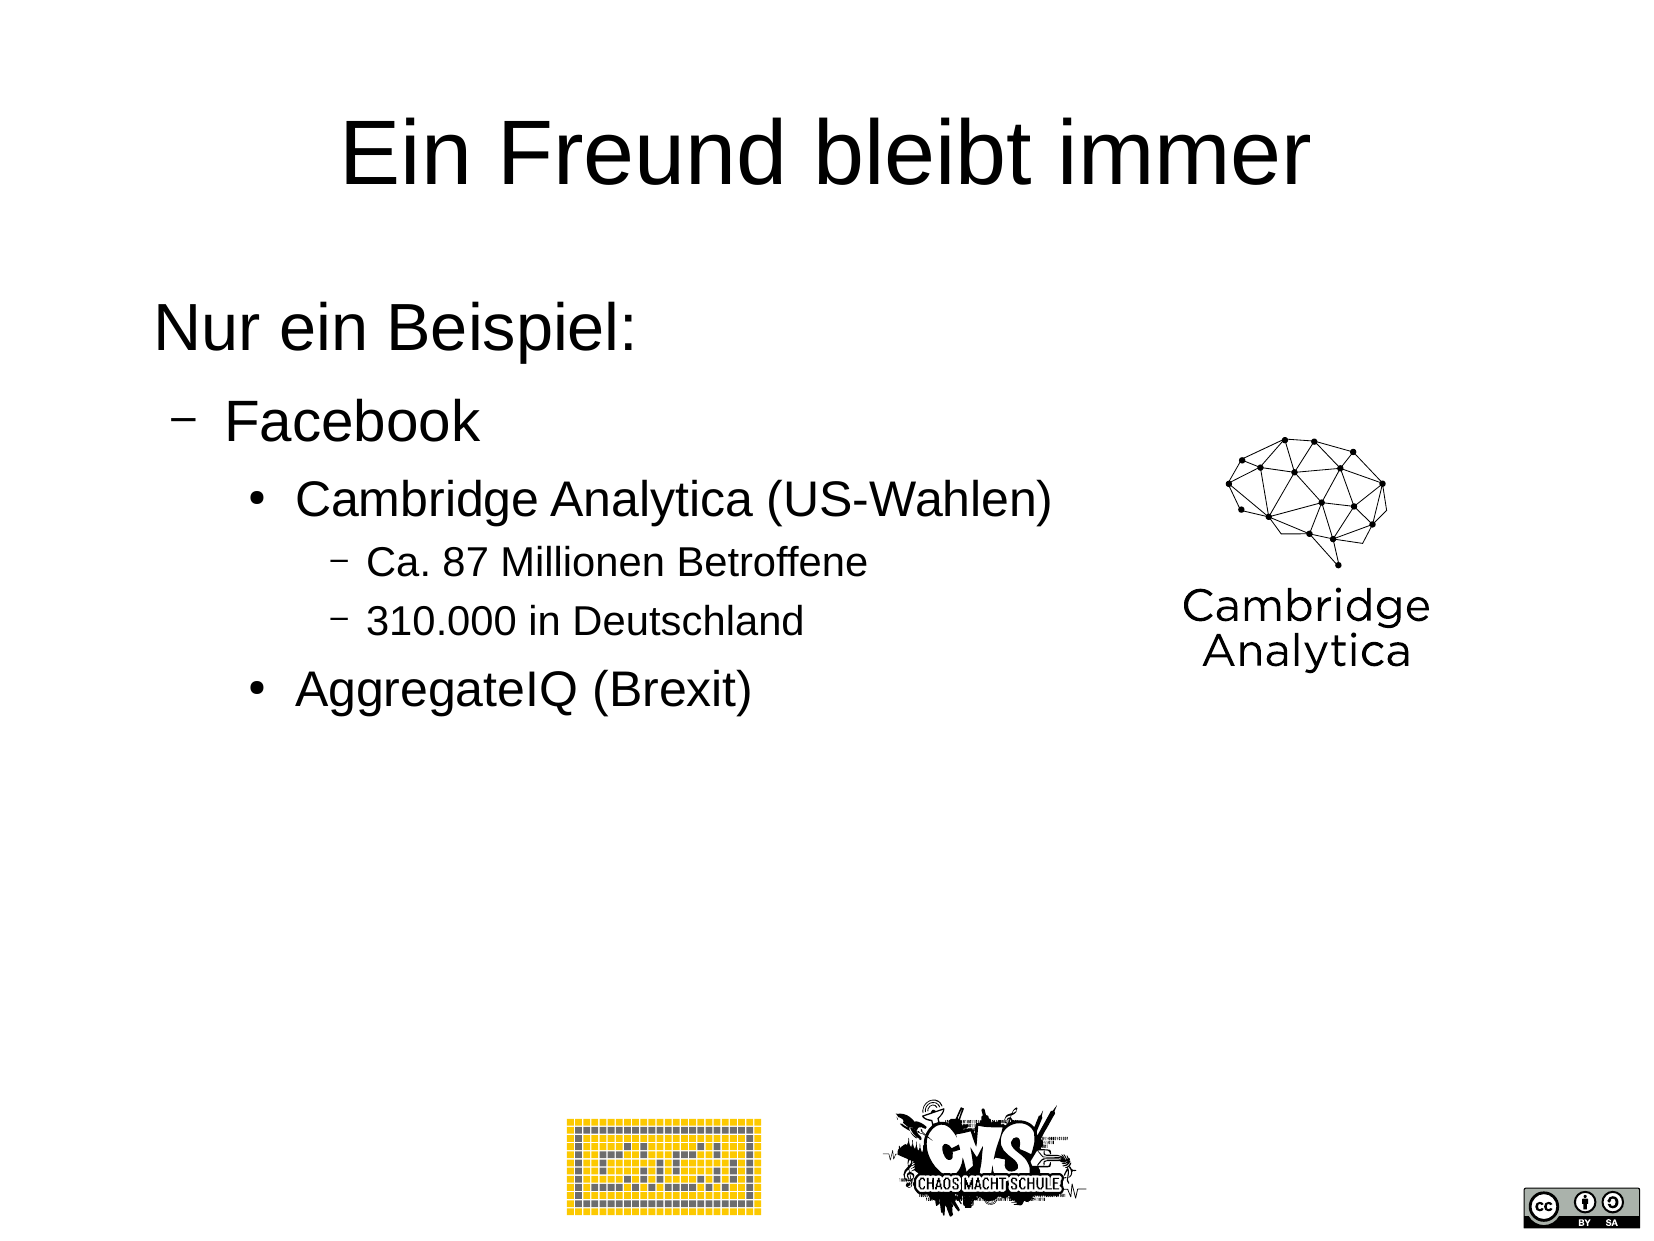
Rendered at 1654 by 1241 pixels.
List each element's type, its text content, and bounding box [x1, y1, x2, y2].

title Ein Freund bleibt immer [82, 49, 1571, 257]
list Nur ein Beispiel: Facebook Cambridge Analytica (US-Wahlen) Ca. 87 Millionen Betroffene 310.000 in Deutschland AggregateIQ (Brexit) [82, 290, 1571, 1010]
picture [1184, 437, 1430, 674]
